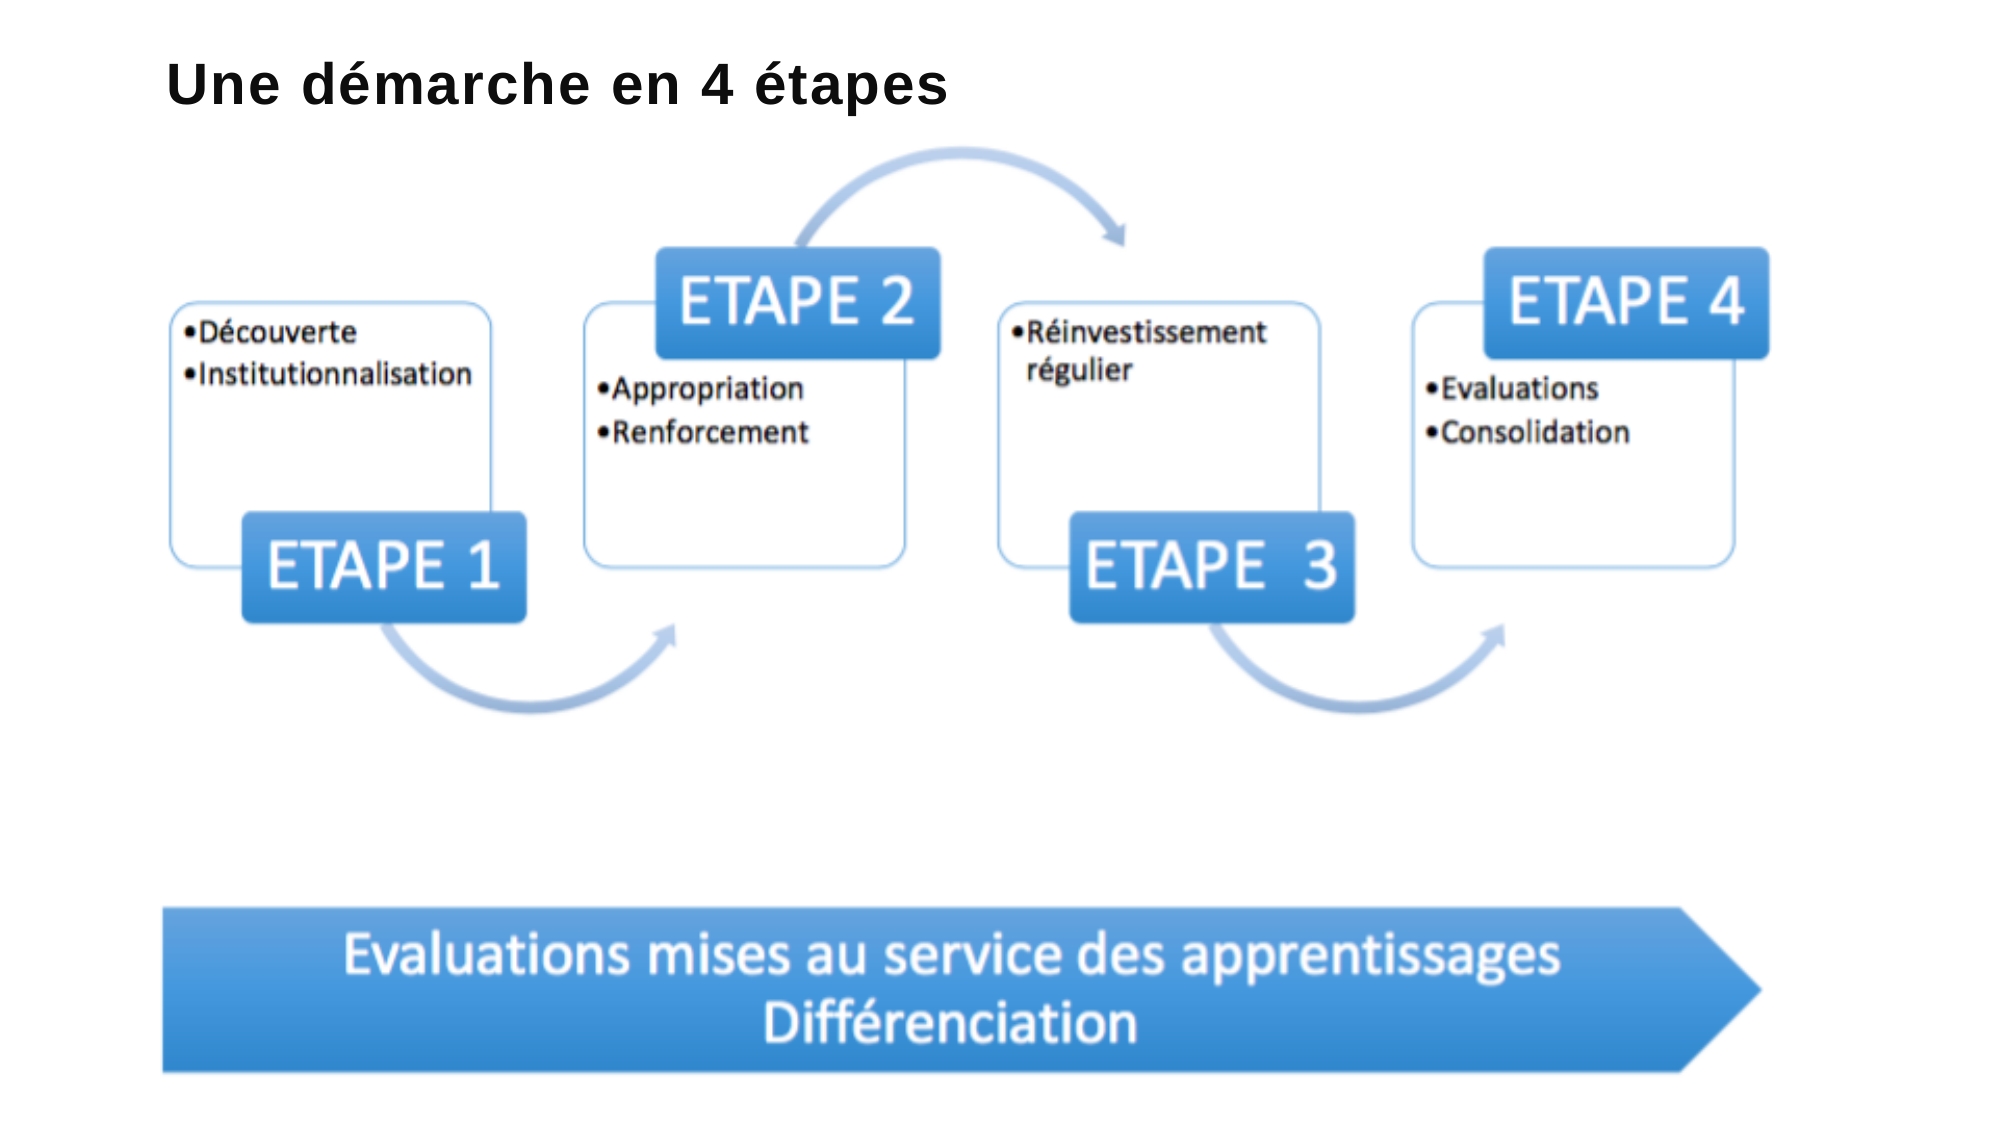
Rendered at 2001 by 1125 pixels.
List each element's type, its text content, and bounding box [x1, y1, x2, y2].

picture [78, 70, 1876, 1125]
title Une démarche en 4 étapes [151, 35, 1954, 140]
